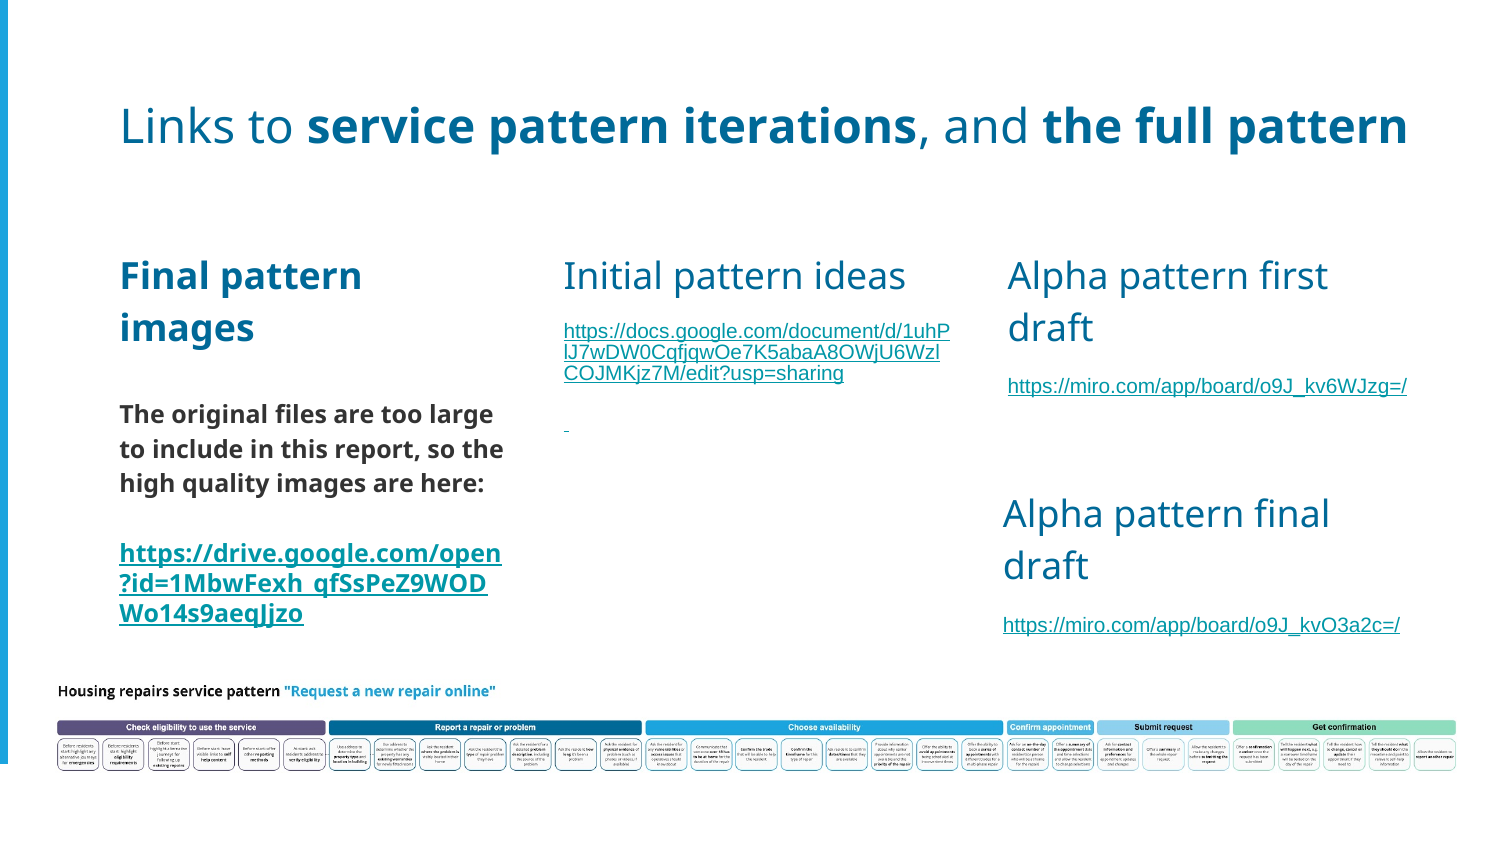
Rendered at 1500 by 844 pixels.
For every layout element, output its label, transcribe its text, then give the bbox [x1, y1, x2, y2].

picture [36, 651, 1464, 806]
text_box Alpha pattern final draft https://miro.com/app/board/o9J_kvO3a2c=/ [987, 468, 1440, 622]
text_box Final pattern images The original files are too large to include in this report, so the high quality images are here: https://drive.google.com/open?id=1MbwFexh_qfSsPeZ9WODWo14s9aeqJjzo [104, 230, 522, 575]
text_box Alpha pattern first draft https://miro.com/app/board/o9J_kv6WJzg=/ [992, 230, 1435, 384]
text_box Initial pattern ideas https://docs.google.com/document/d/1uhPlJ7wDW0CqfjqwOe7K5abaA8OWjU6WzlCOJMKjz7M/edit?usp=sharing [548, 230, 966, 419]
list Links to service pattern iterations, and the full pattern [104, 80, 1464, 183]
text_box [48, 575, 657, 784]
